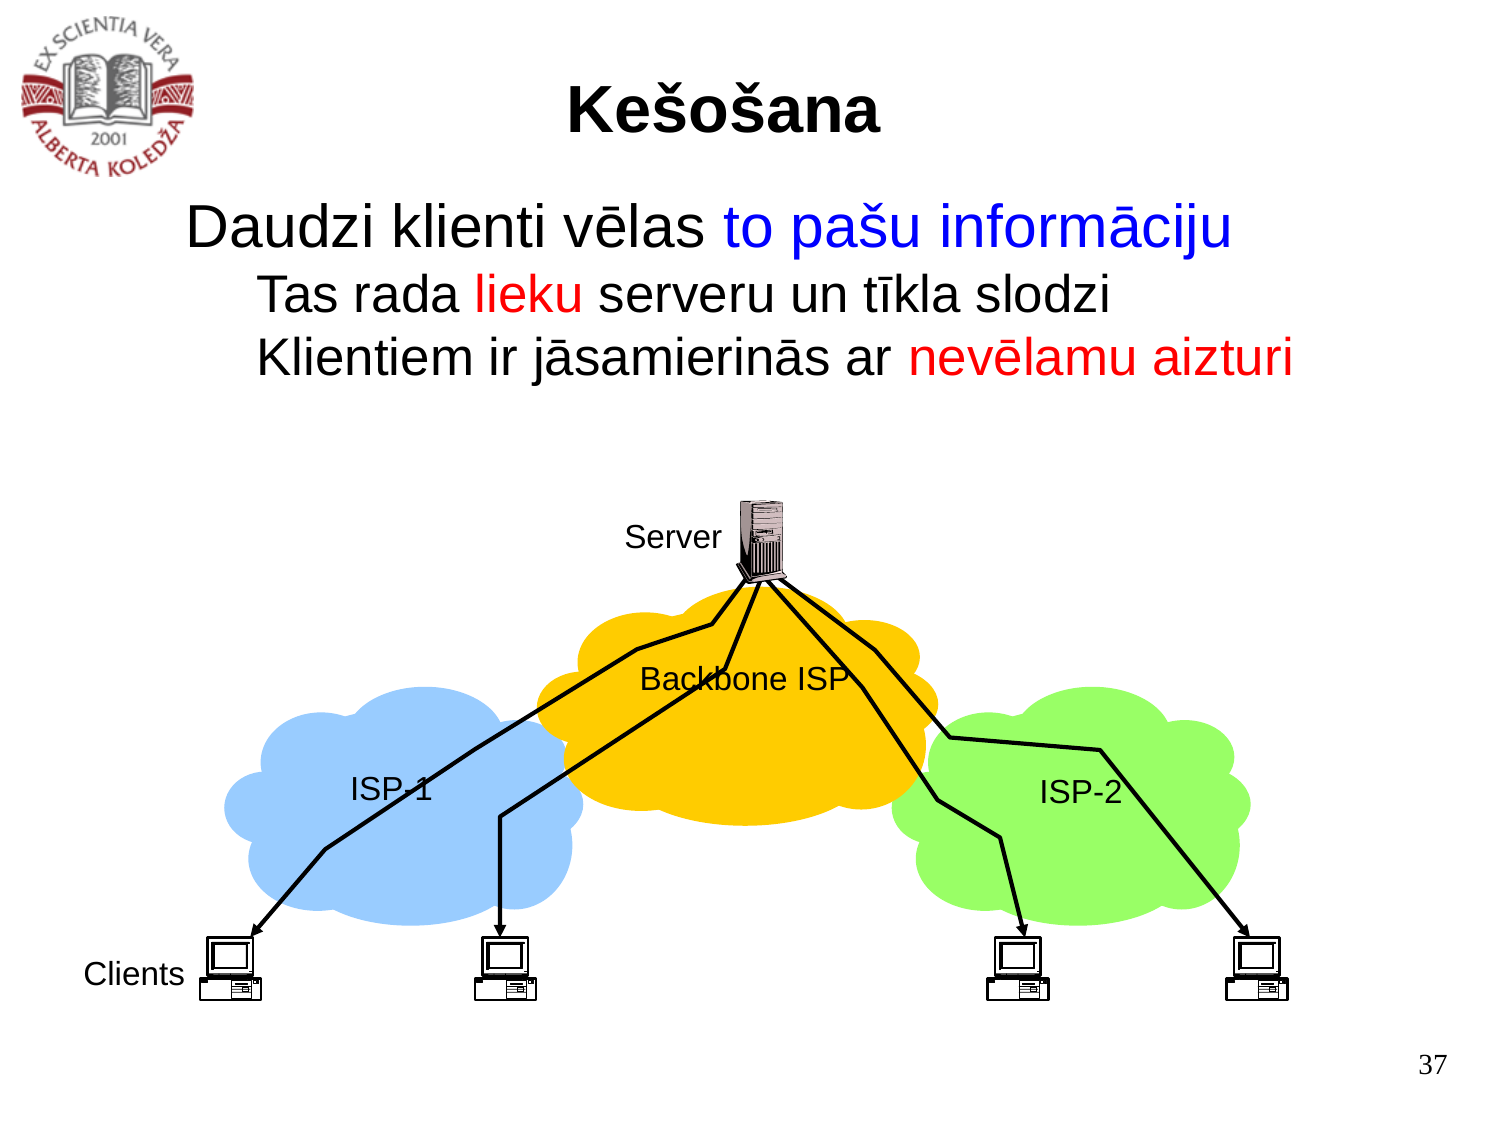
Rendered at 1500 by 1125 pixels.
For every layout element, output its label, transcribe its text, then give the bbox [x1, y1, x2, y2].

text_box [474, 978, 536, 1001]
text_box [282, 661, 664, 925]
text_box [207, 937, 254, 973]
text_box [736, 587, 824, 649]
text_box [200, 978, 262, 1001]
text_box [778, 588, 932, 770]
text_box ISP-1 [335, 760, 449, 815]
text_box [537, 589, 734, 707]
text_box Clients [68, 945, 201, 1000]
text_box [987, 978, 1049, 1001]
text_box [994, 937, 1041, 973]
text_box [1226, 978, 1288, 1001]
text_box Backbone ISP [624, 649, 866, 705]
text_box [482, 937, 529, 973]
text_box [945, 687, 1250, 894]
picture [21, 16, 194, 177]
text_box ISP-2 [1024, 762, 1138, 818]
text_box [503, 699, 1017, 916]
text_box [648, 587, 755, 649]
list Daudzi klienti vēlas to pašu informāciju Tas rada lieku serveru un tīkla slodzi Klientiem ir jāsamierinās ar nevēlamu aizturi [99, 187, 1326, 488]
text_box [806, 594, 938, 715]
chart [735, 500, 788, 585]
title Kešošana [50, 37, 1374, 176]
text_box Server [609, 507, 735, 563]
text_box [1233, 937, 1280, 976]
text_box [923, 732, 1214, 925]
text_box [225, 687, 516, 901]
text_box <skaitlis> [1312, 1037, 1463, 1101]
